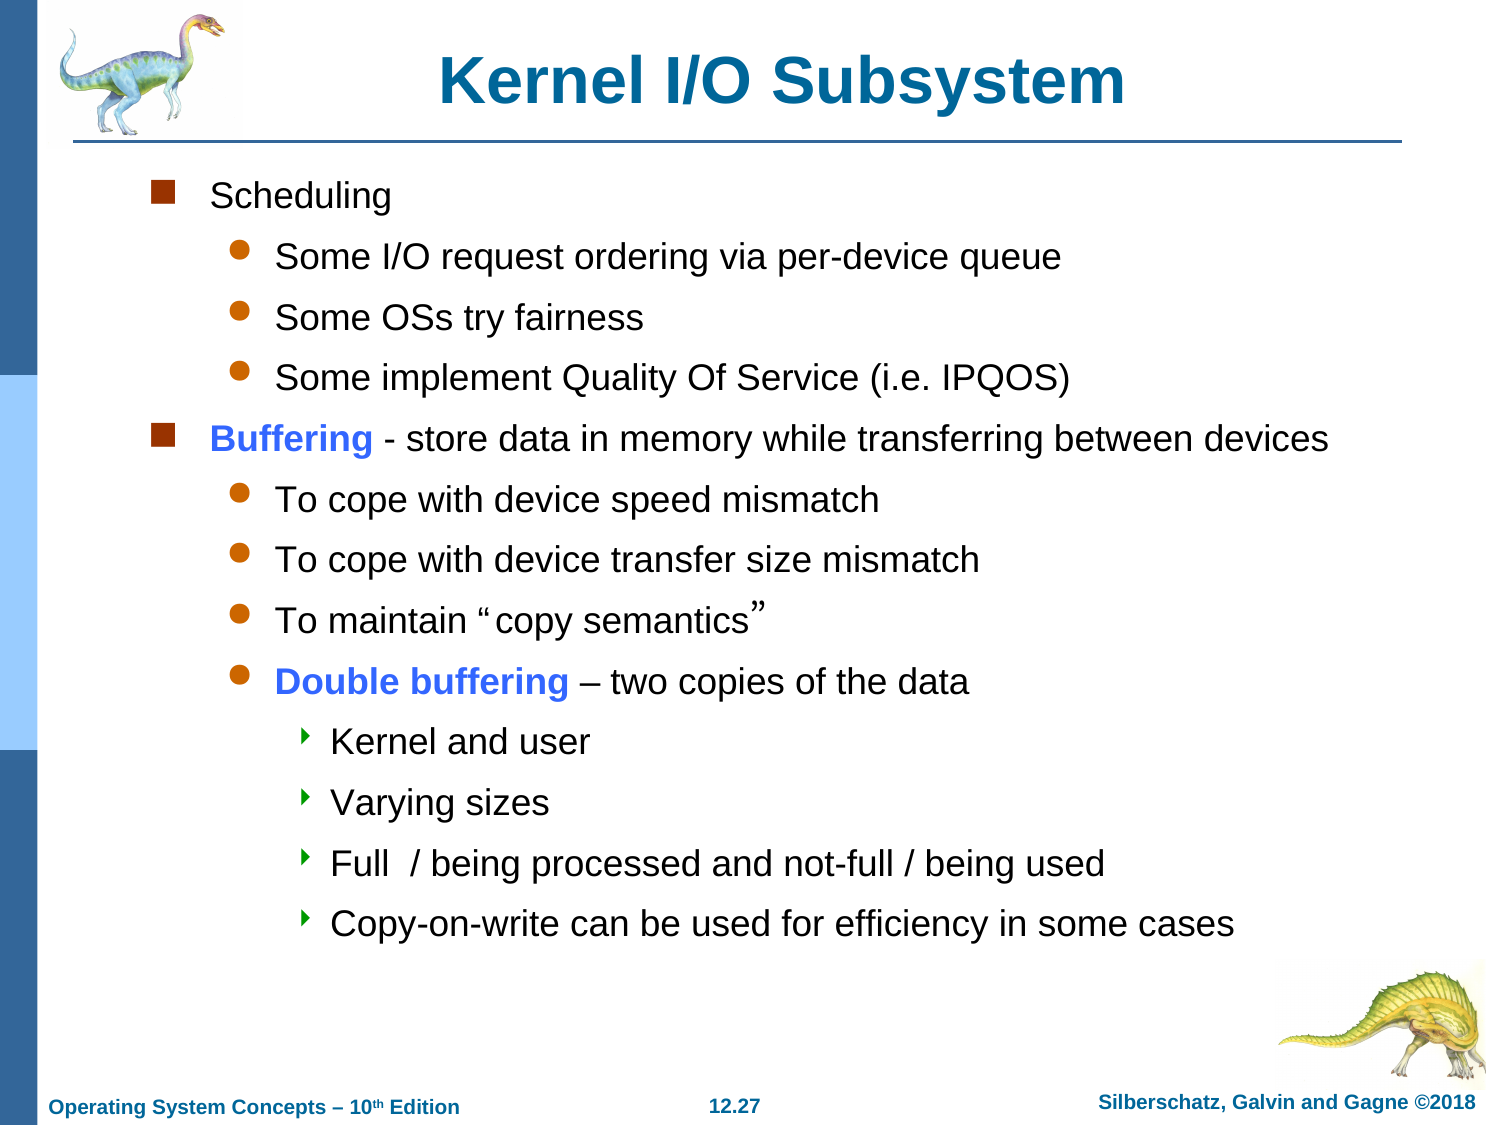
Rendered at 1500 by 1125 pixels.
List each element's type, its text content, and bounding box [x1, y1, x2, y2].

title Kernel I/O Subsystem [140, 29, 1425, 125]
picture [46, 0, 243, 149]
picture [1275, 959, 1486, 1090]
list Scheduling Some I/O request ordering via per-device queue Some OSs try fairness Some implement Quality Of Service (i.e. IPQOS) Buffering - store data in memory while transferring between devices To cope with device speed mismatch To cope with device transfer size mismatch To maintain “copy semantics” Double buffering – two copies of the data Kernel and user Varying sizes Full / being processed and not-full / being used Copy-on-write can be used for efficiency in some cases [139, 164, 1391, 956]
picture [1415, 1094, 1423, 1099]
